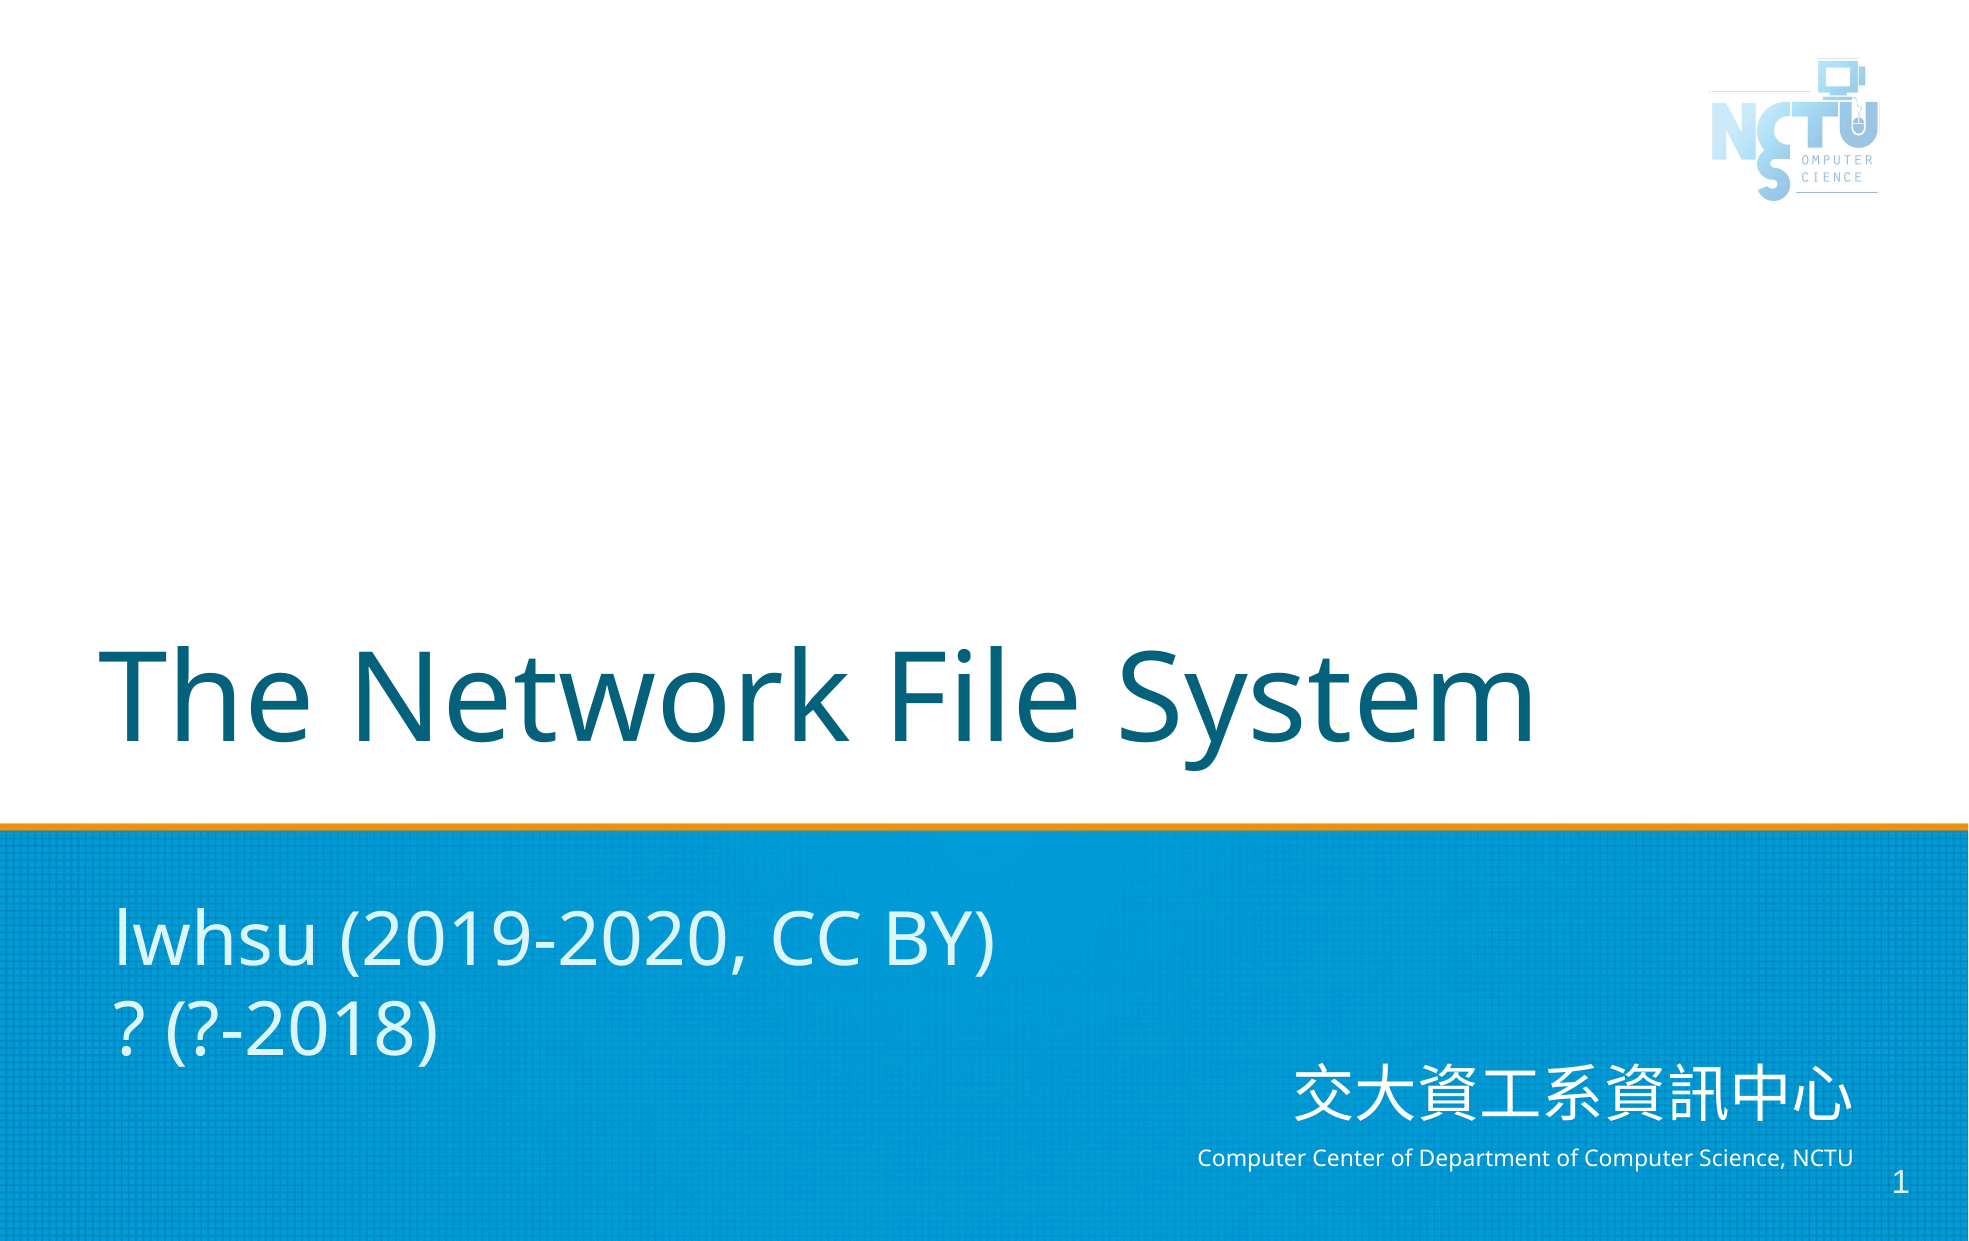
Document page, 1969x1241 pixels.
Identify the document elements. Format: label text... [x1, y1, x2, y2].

picture [0, 0, 1969, 832]
title The Network File System [98, 559, 1870, 767]
slide_number <number> [1841, 1145, 1960, 1241]
subtitle lwhsu (2019-2020, CC BY) ? (?-2018) [98, 875, 1783, 1103]
